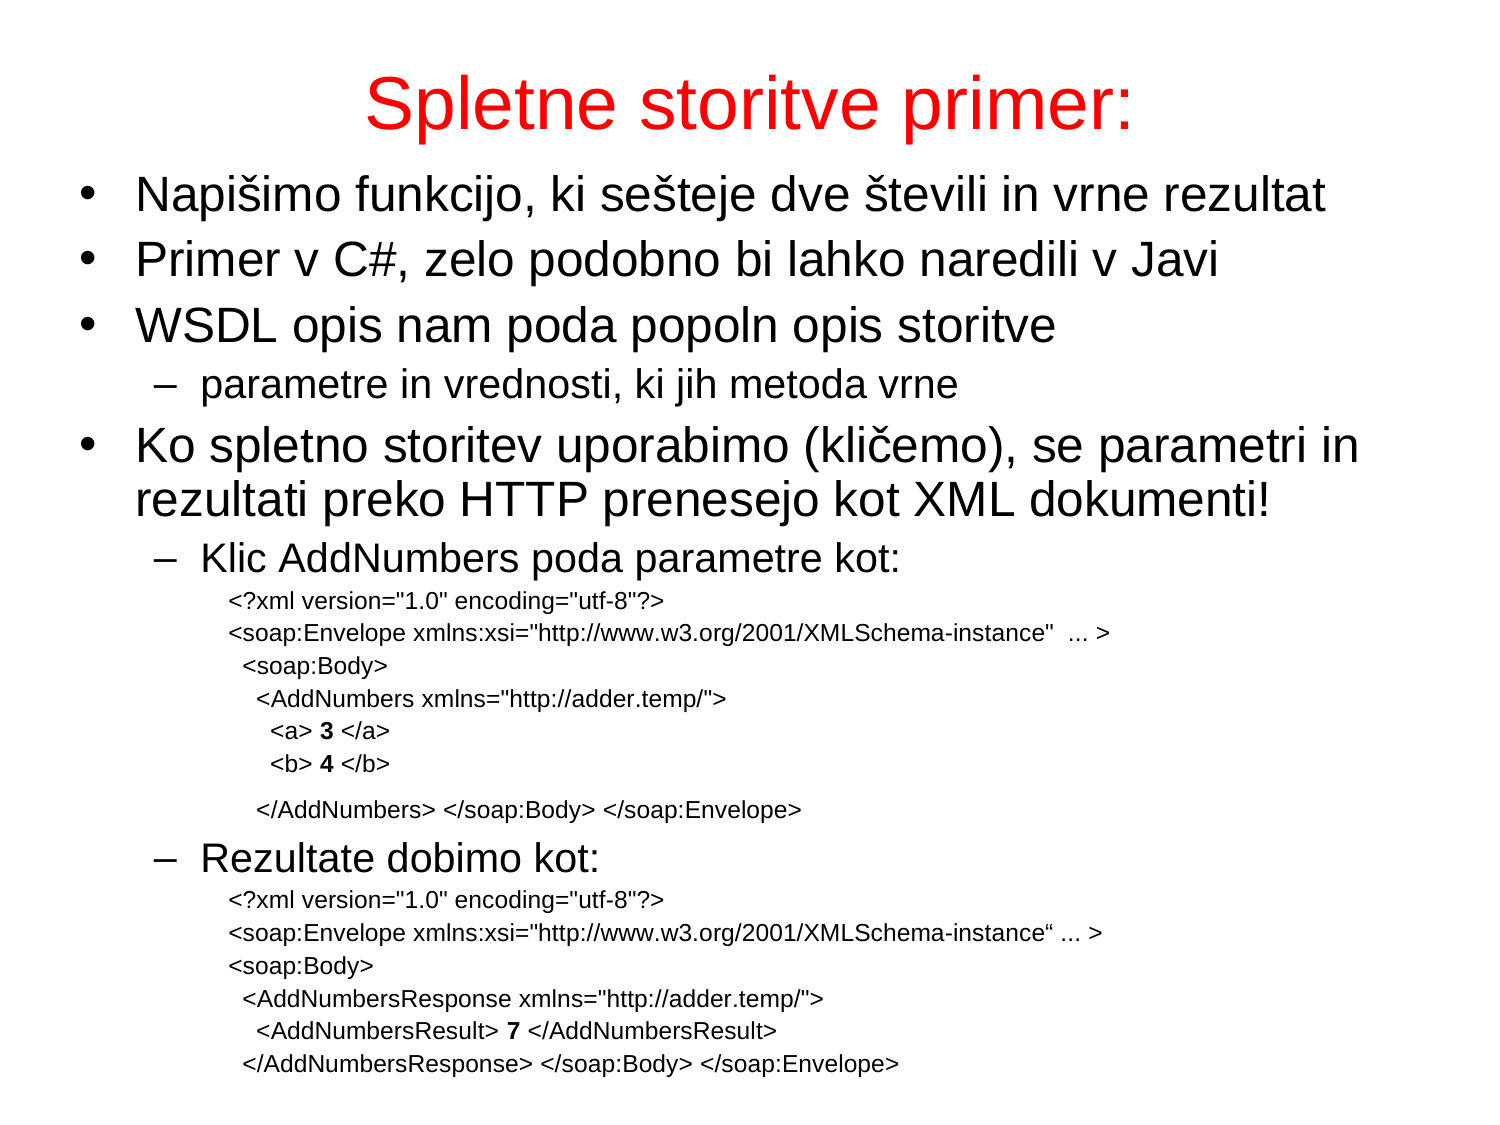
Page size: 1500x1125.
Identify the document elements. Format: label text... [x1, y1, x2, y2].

title Spletne storitve primer: [0, 31, 1500, 169]
list Napišimo funkcijo, ki sešteje dve števili in vrne rezultat Primer v C#, zelo podobno bi lahko naredili v Javi WSDL opis nam poda popoln opis storitve parametre in vrednosti, ki jih metoda vrne Ko spletno storitev uporabimo (kličemo), se parametri in rezultati preko HTTP prenesejo kot XML dokumenti! Klic AddNumbers poda parametre kot: <?xml version="1.0" encoding="utf-8"?> <soap:Envelope xmlns:xsi="http://www.w3.org/2001/XMLSchema-instance" ... > <soap:Body> <AddNumbers xmlns="http://adder.temp/"> <a> 3 </a> <b> 4 </b> </AddNumbers> </soap:Body> </soap:Envelope> Rezultate dobimo kot: <?xml version="1.0" encoding="utf-8"?> <soap:Envelope xmlns:xsi="http://www.w3.org/2001/XMLSchema-instance“ ... > <soap:Body> <AddNumbersResponse xmlns="http://adder.temp/"> <AddNumbersResult> 7 </AddNumbersResult> </AddNumbersResponse> </soap:Body> </soap:Envelope> [64, 160, 1450, 1097]
